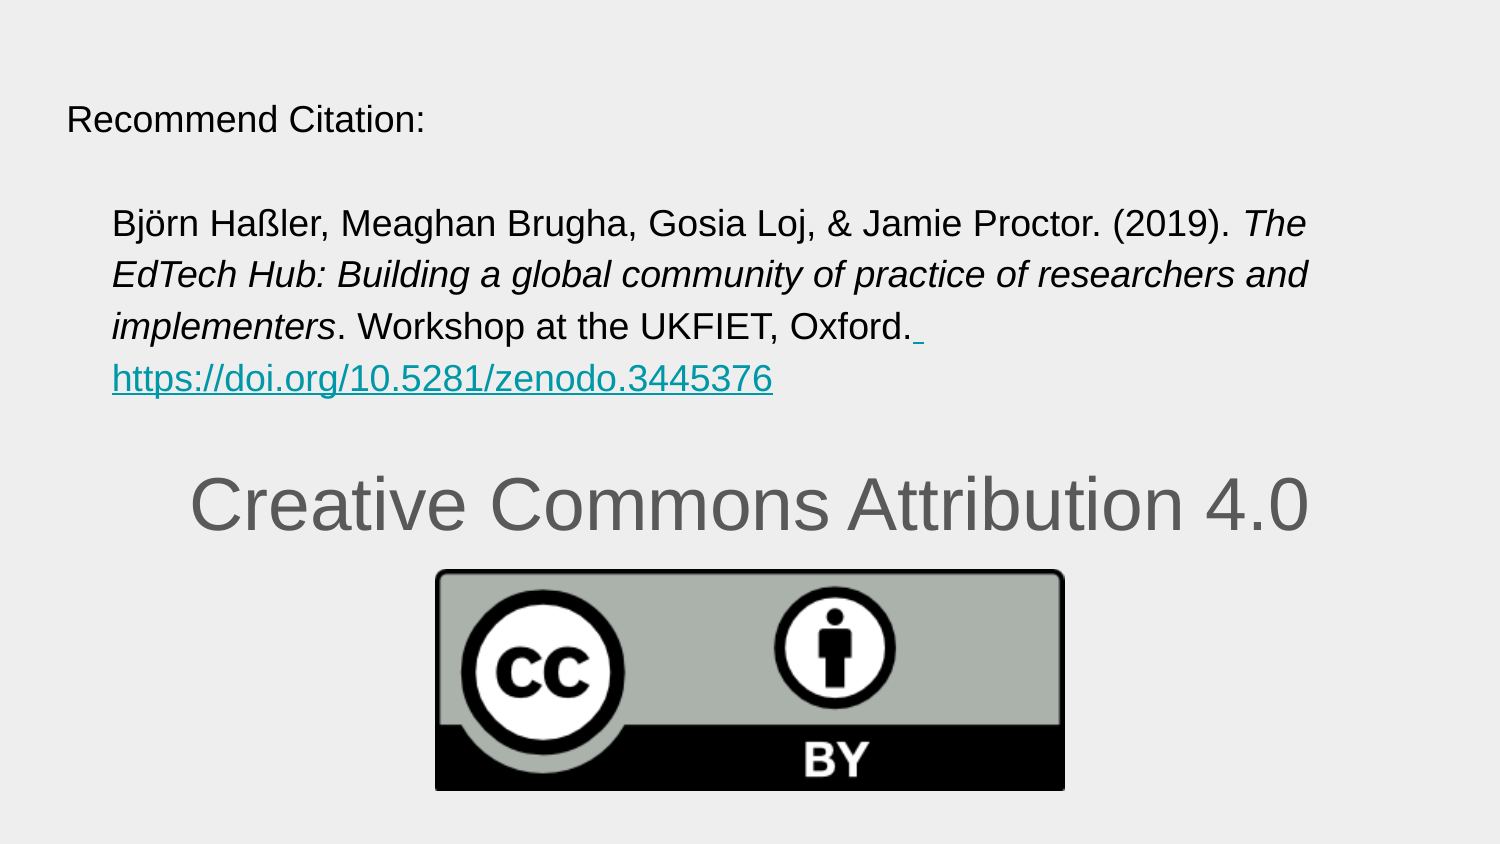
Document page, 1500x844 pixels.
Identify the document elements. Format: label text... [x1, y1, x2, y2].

subtitle Creative Commons Attribution 4.0 [51, 439, 1449, 570]
picture [435, 569, 1065, 791]
title Recommend Citation: Björn Haßler, Meaghan Brugha, Gosia Loj, & Jamie Proctor. (2019). The EdTech Hub: Building a global community of practice of researchers and implementers. Workshop at the UKFIET, Oxford. https://doi.org/10.5281/zenodo.3445376 [51, 122, 1449, 439]
